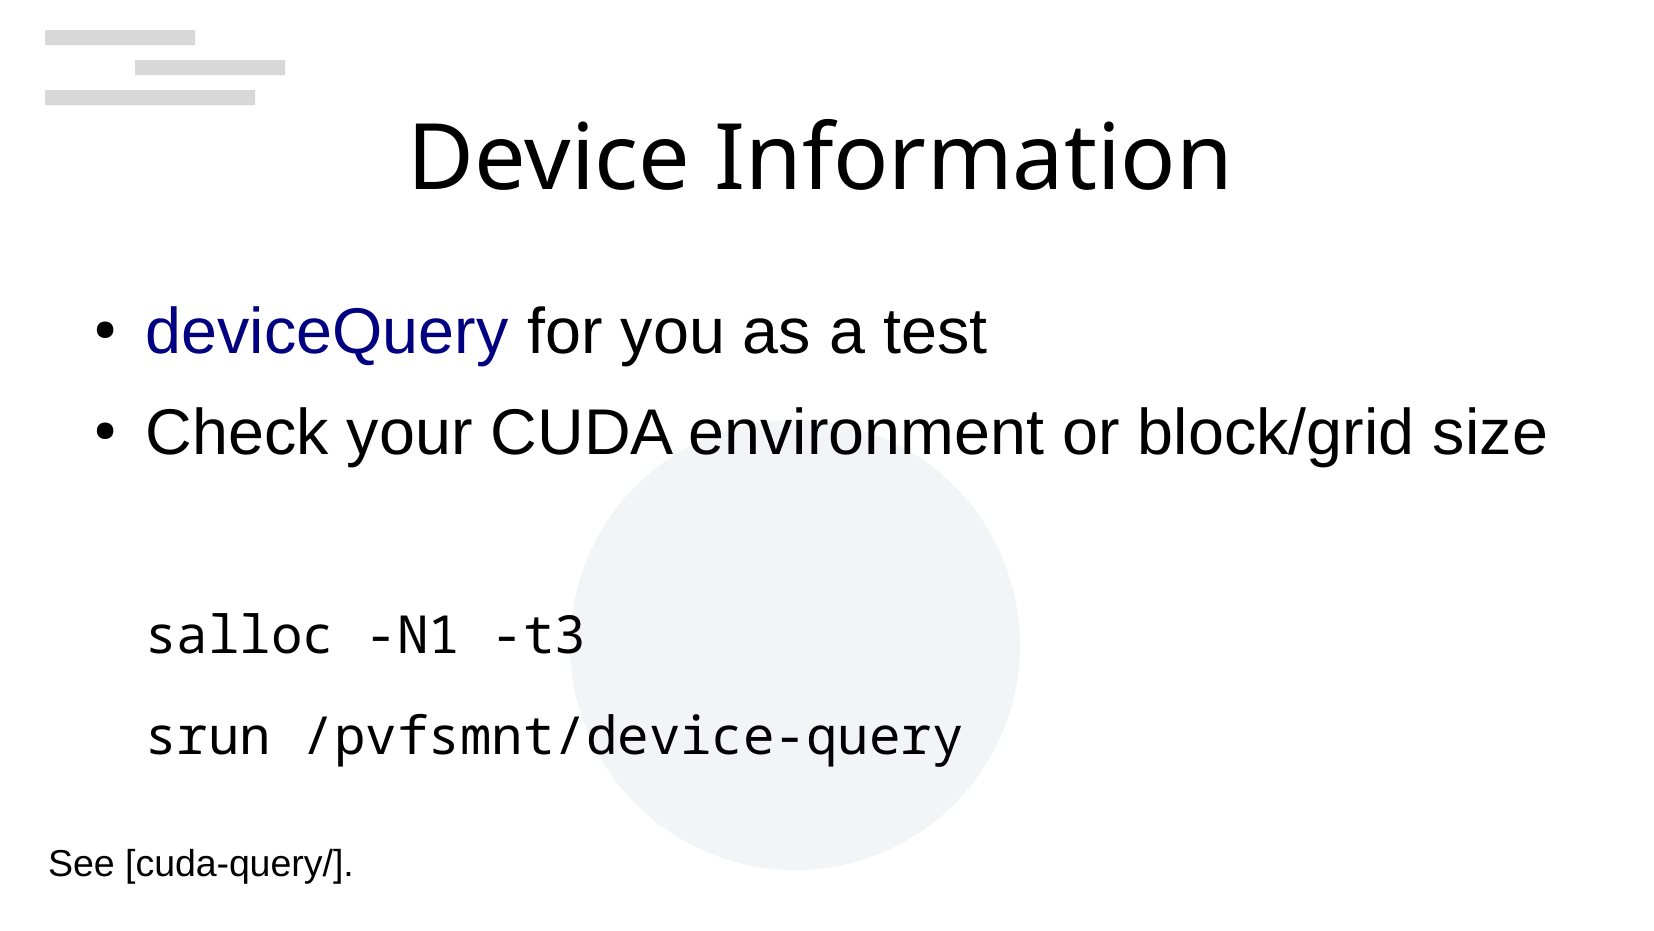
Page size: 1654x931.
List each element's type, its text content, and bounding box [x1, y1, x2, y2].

list deviceQuery for you as a test Check your CUDA environment or block/grid size salloc -N1 -t3 srun /pvfsmnt/device-query [76, 295, 1565, 835]
text_box See [cuda-query/]. [33, 834, 591, 894]
title Device Information [76, 76, 1565, 233]
